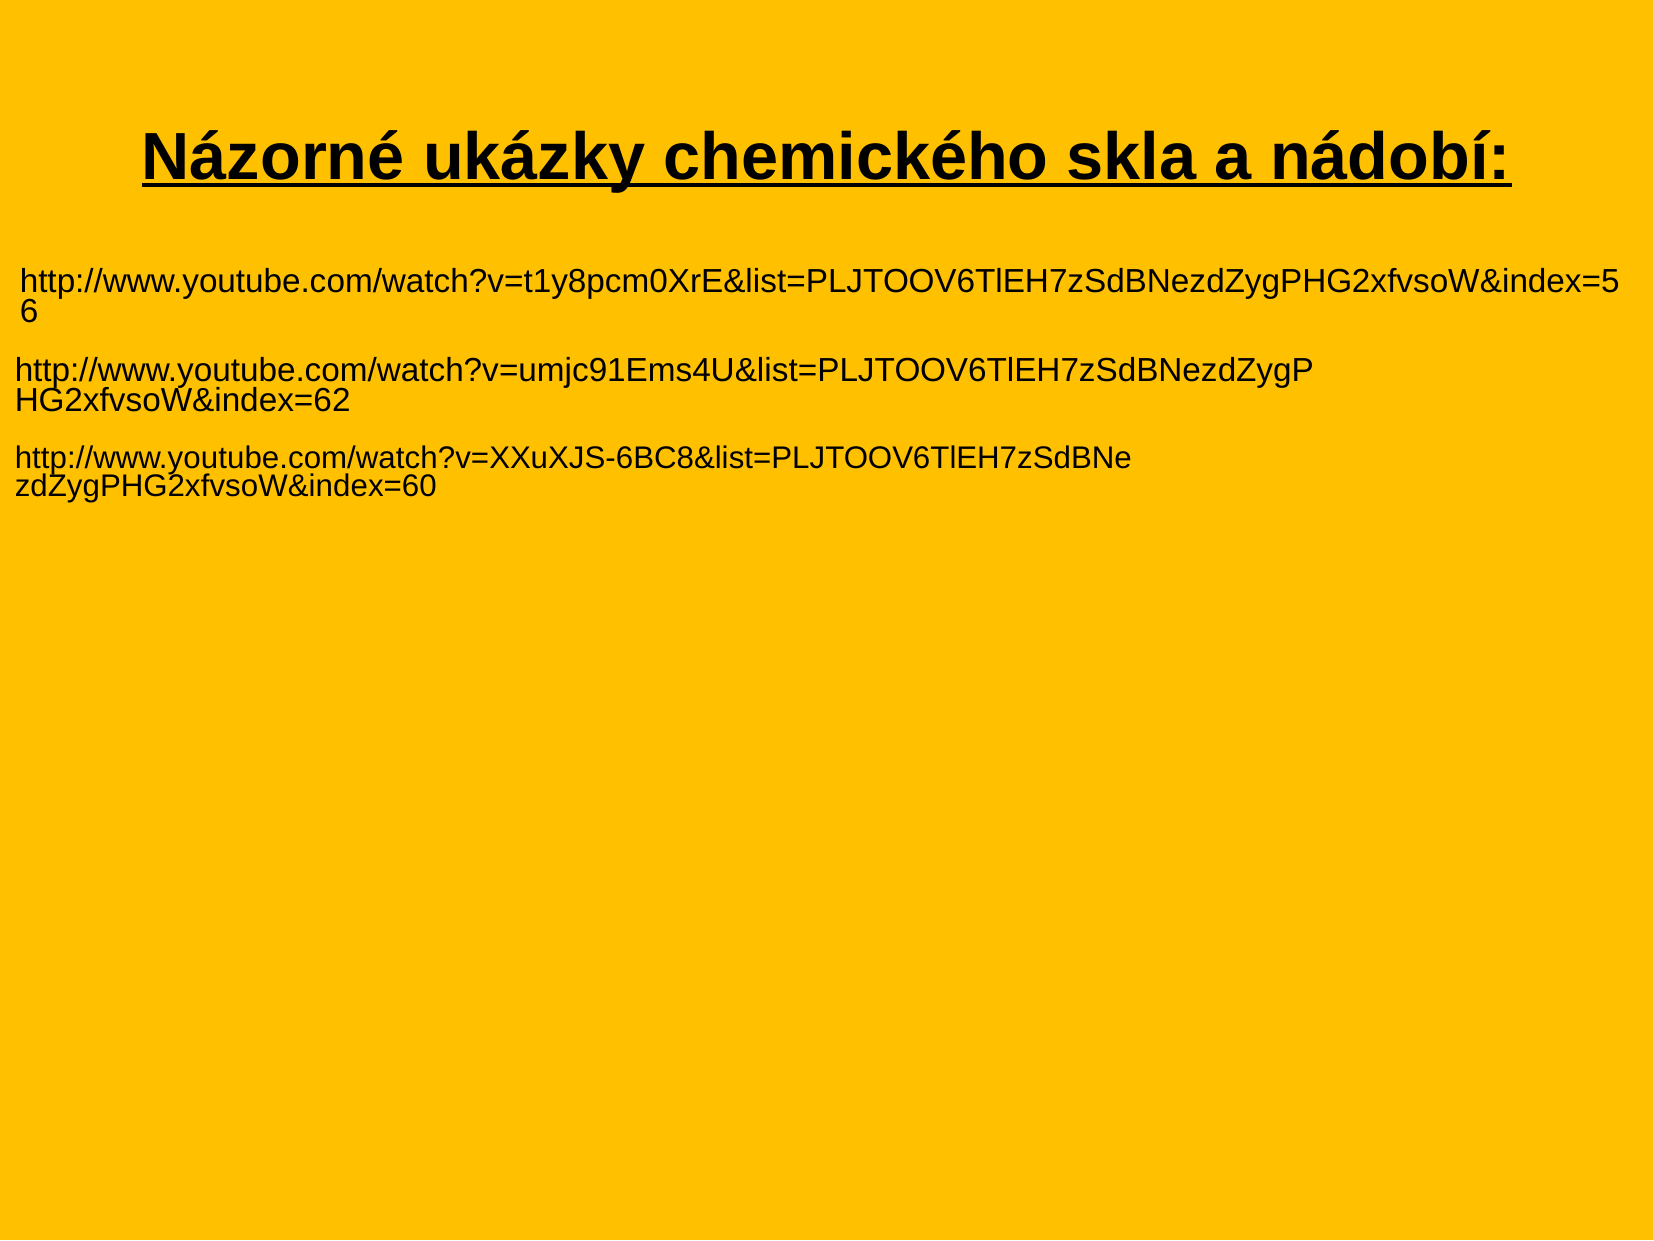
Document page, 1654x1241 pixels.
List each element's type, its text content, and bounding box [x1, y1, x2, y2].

text_box http://www.youtube.com/watch?v=XXuXJS-6BC8&list=PLJTOOV6TlEH7zSdBNezdZygPHG2xfvsoW&index=60 [0, 432, 1153, 532]
title Názorné ukázky chemického skla a nádobí: [82, 49, 1571, 255]
text_box http://www.youtube.com/watch?v=umjc91Ems4U&list=PLJTOOV6TlEH7zSdBNezdZygPHG2xfvsoW&index=62 [0, 343, 1343, 443]
text_box http://www.youtube.com/watch?v=t1y8pcm0XrE&list=PLJTOOV6TlEH7zSdBNezdZygPHG2xfvsoW&index=56 [5, 255, 1654, 355]
